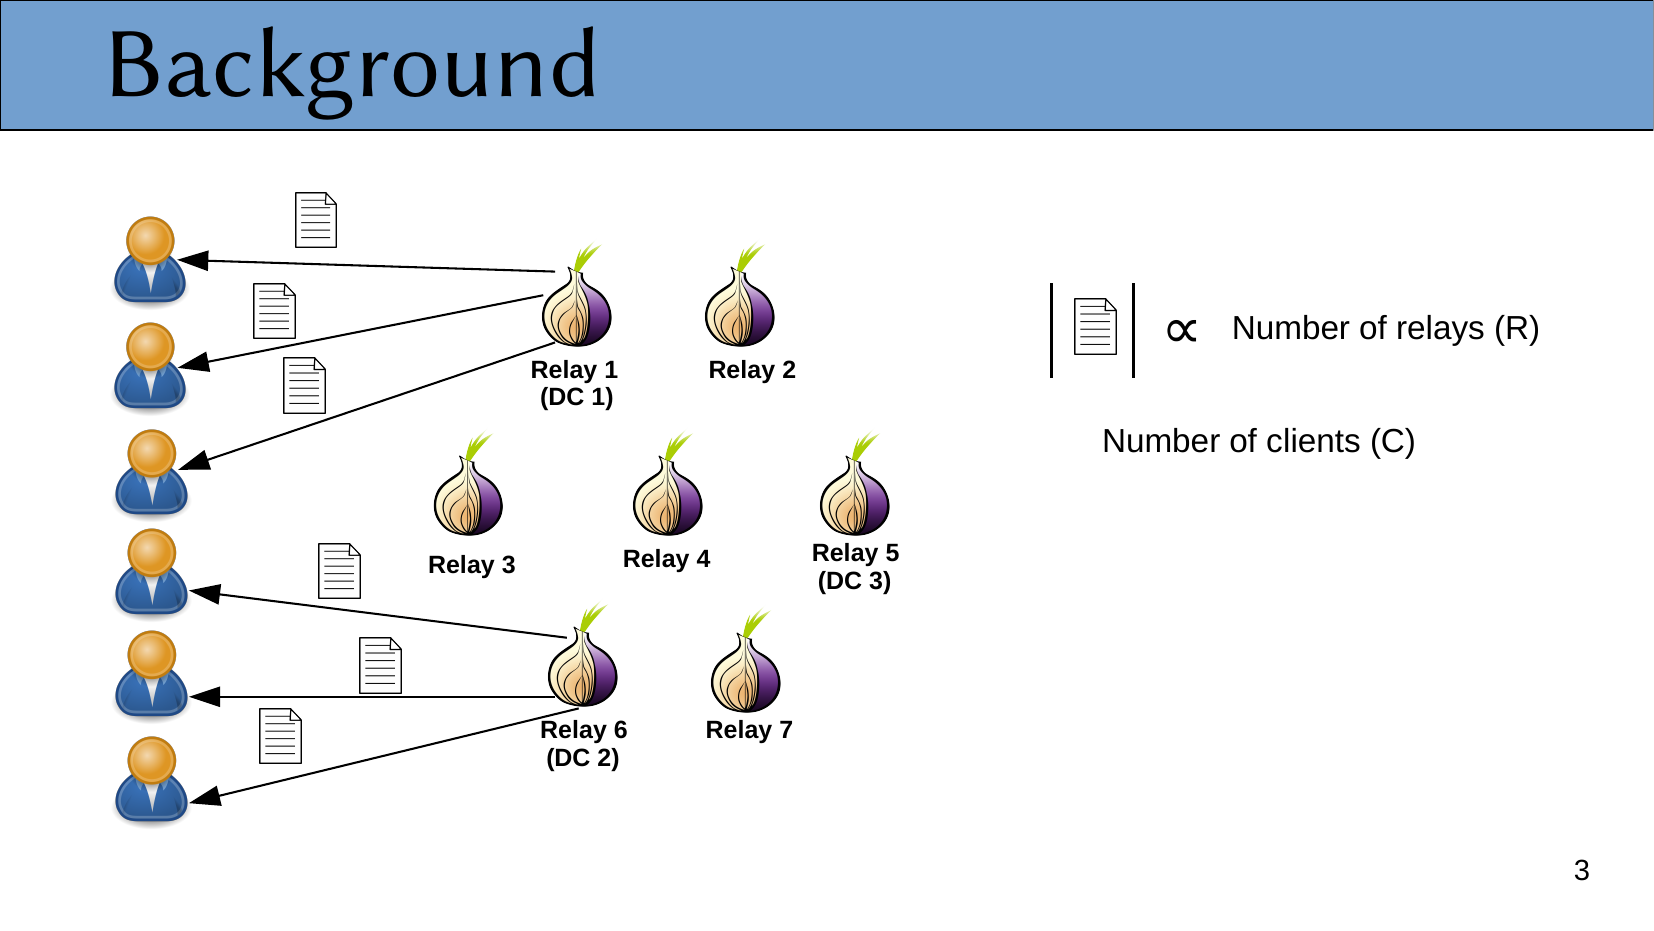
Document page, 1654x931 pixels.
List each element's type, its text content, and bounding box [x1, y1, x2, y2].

text_box Background [88, 0, 1317, 131]
text_box Relay 4 [608, 537, 747, 602]
text_box Relay 7 [690, 708, 830, 773]
text_box Relay 1 [515, 348, 655, 413]
text_box Number of relays (R) [1217, 302, 1583, 355]
picture [684, 235, 797, 349]
picture [1074, 298, 1117, 355]
picture [359, 637, 402, 694]
text_box Relay 5 [797, 531, 936, 596]
picture [295, 192, 337, 248]
picture [100, 732, 203, 835]
picture [1145, 294, 1218, 367]
picture [799, 424, 912, 531]
picture [413, 424, 525, 538]
picture [253, 283, 296, 339]
picture [690, 601, 803, 708]
text_box (DC 2) [531, 736, 638, 807]
picture [612, 424, 725, 537]
text_box Number of clients (C) [1087, 414, 1453, 467]
picture [100, 425, 203, 729]
text_box Relay 2 [693, 348, 833, 413]
text_box [1317, 0, 1654, 130]
picture [521, 235, 634, 348]
picture [99, 212, 201, 315]
text_box Relay 6 [525, 708, 665, 773]
text_box (DC 3) [803, 558, 910, 630]
text_box (DC 1) [525, 375, 632, 447]
text_box Relay 3 [413, 543, 553, 608]
picture [283, 357, 326, 414]
picture [527, 595, 640, 708]
text_box 3 [1559, 846, 1607, 895]
picture [99, 318, 201, 421]
text_box Relay 6 [525, 708, 571, 720]
picture [259, 708, 302, 764]
picture [318, 543, 361, 599]
text_box [0, 0, 88, 130]
